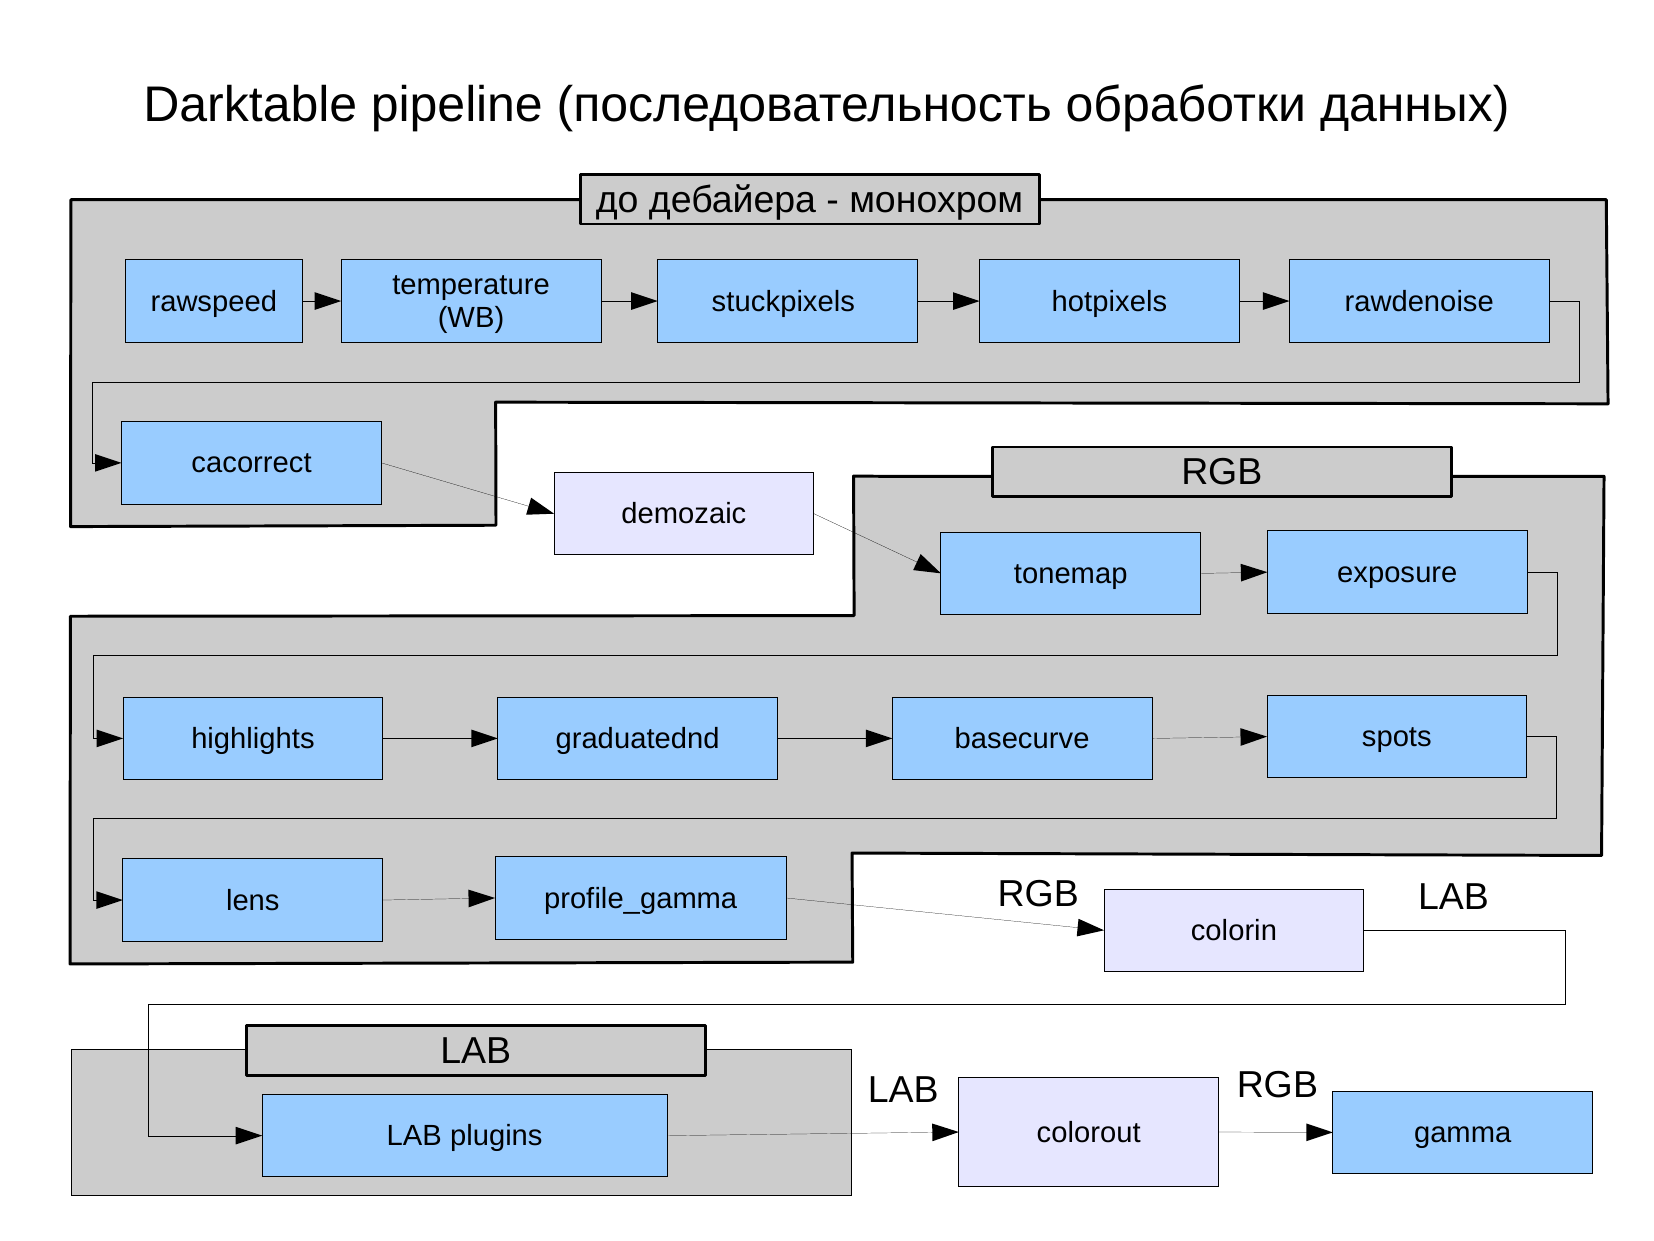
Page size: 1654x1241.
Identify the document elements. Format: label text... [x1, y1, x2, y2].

text_box hotpixels [979, 259, 1240, 343]
text_box highlights [123, 697, 383, 780]
text_box stuckpixels [657, 259, 918, 343]
text_box gamma [1332, 1091, 1593, 1174]
text_box [94, 476, 1605, 904]
text_box graduatednd [497, 697, 778, 780]
text_box LAB [246, 1025, 706, 1076]
text_box temperature (WB) [341, 259, 602, 343]
text_box profile_gamma [495, 856, 787, 940]
text_box rawspeed [125, 259, 303, 343]
text_box exposure [1267, 530, 1528, 614]
text_box RGB [1222, 1056, 1354, 1114]
title Darktable pipeline (последовательность обработки данных) [82, 49, 1571, 160]
text_box spots [1267, 695, 1527, 778]
text_box LAB plugins [262, 1094, 668, 1177]
text_box [71, 1049, 852, 1196]
text_box [149, 1049, 852, 1136]
text_box до дебайера - монохром [580, 174, 1040, 224]
text_box LAB [853, 1061, 984, 1119]
text_box RGB [992, 446, 1452, 497]
text_box lens [122, 858, 383, 942]
text_box demozaic [554, 472, 814, 555]
text_box tonemap [940, 532, 1201, 615]
text_box cacorrect [121, 421, 382, 505]
text_box colorout [958, 1077, 1219, 1187]
text_box LAB [1403, 868, 1535, 926]
text_box RGB [982, 865, 1114, 922]
text_box basecurve [892, 697, 1153, 780]
text_box [70, 199, 1609, 527]
text_box [70, 533, 1557, 964]
text_box colorin [1104, 889, 1364, 972]
text_box rawdenoise [1289, 259, 1550, 343]
